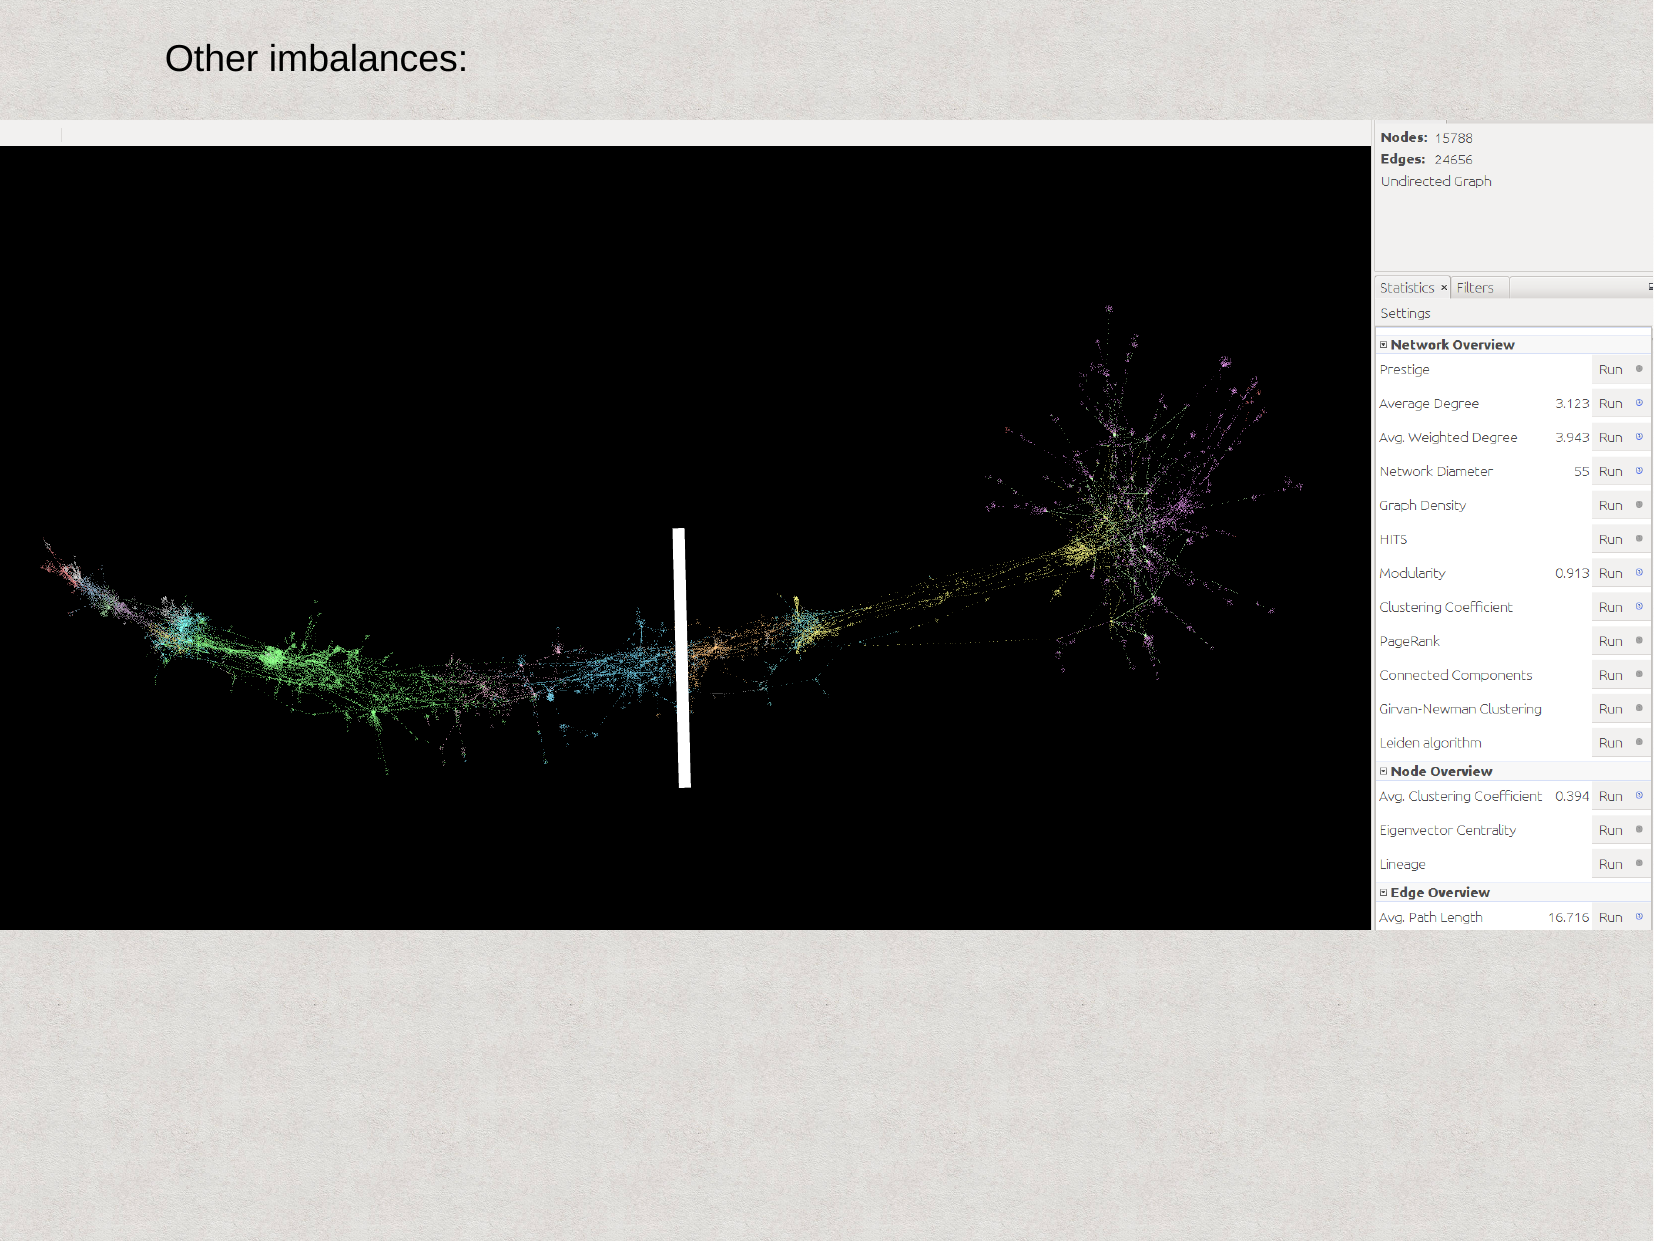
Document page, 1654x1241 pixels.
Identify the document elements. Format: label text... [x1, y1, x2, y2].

text_box Other imbalances: [149, 30, 1410, 87]
picture [0, 0, 1654, 1241]
